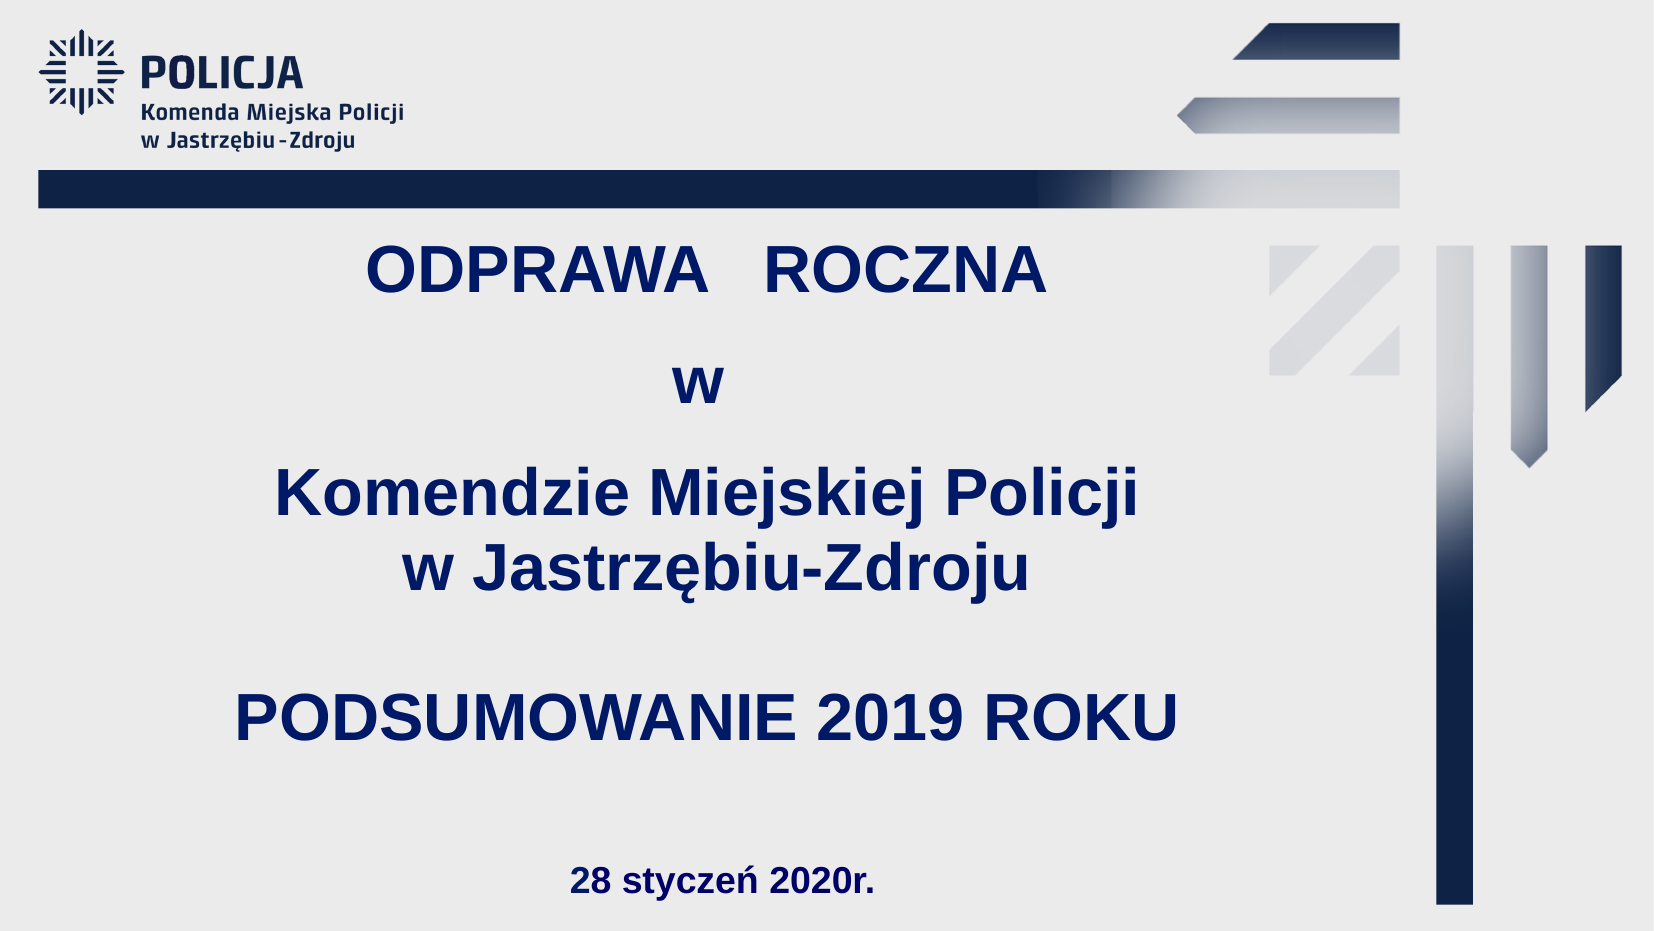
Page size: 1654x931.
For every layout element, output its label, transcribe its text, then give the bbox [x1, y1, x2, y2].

text_box 28 styczeń 2020r. [555, 852, 910, 910]
text_box ODPRAWA ROCZNA w Komendzie Miejskiej Policji w Jastrzębiu-Zdroju PODSUMOWANIE 2019 ROKU [69, 224, 1347, 815]
picture [0, 0, 1654, 931]
